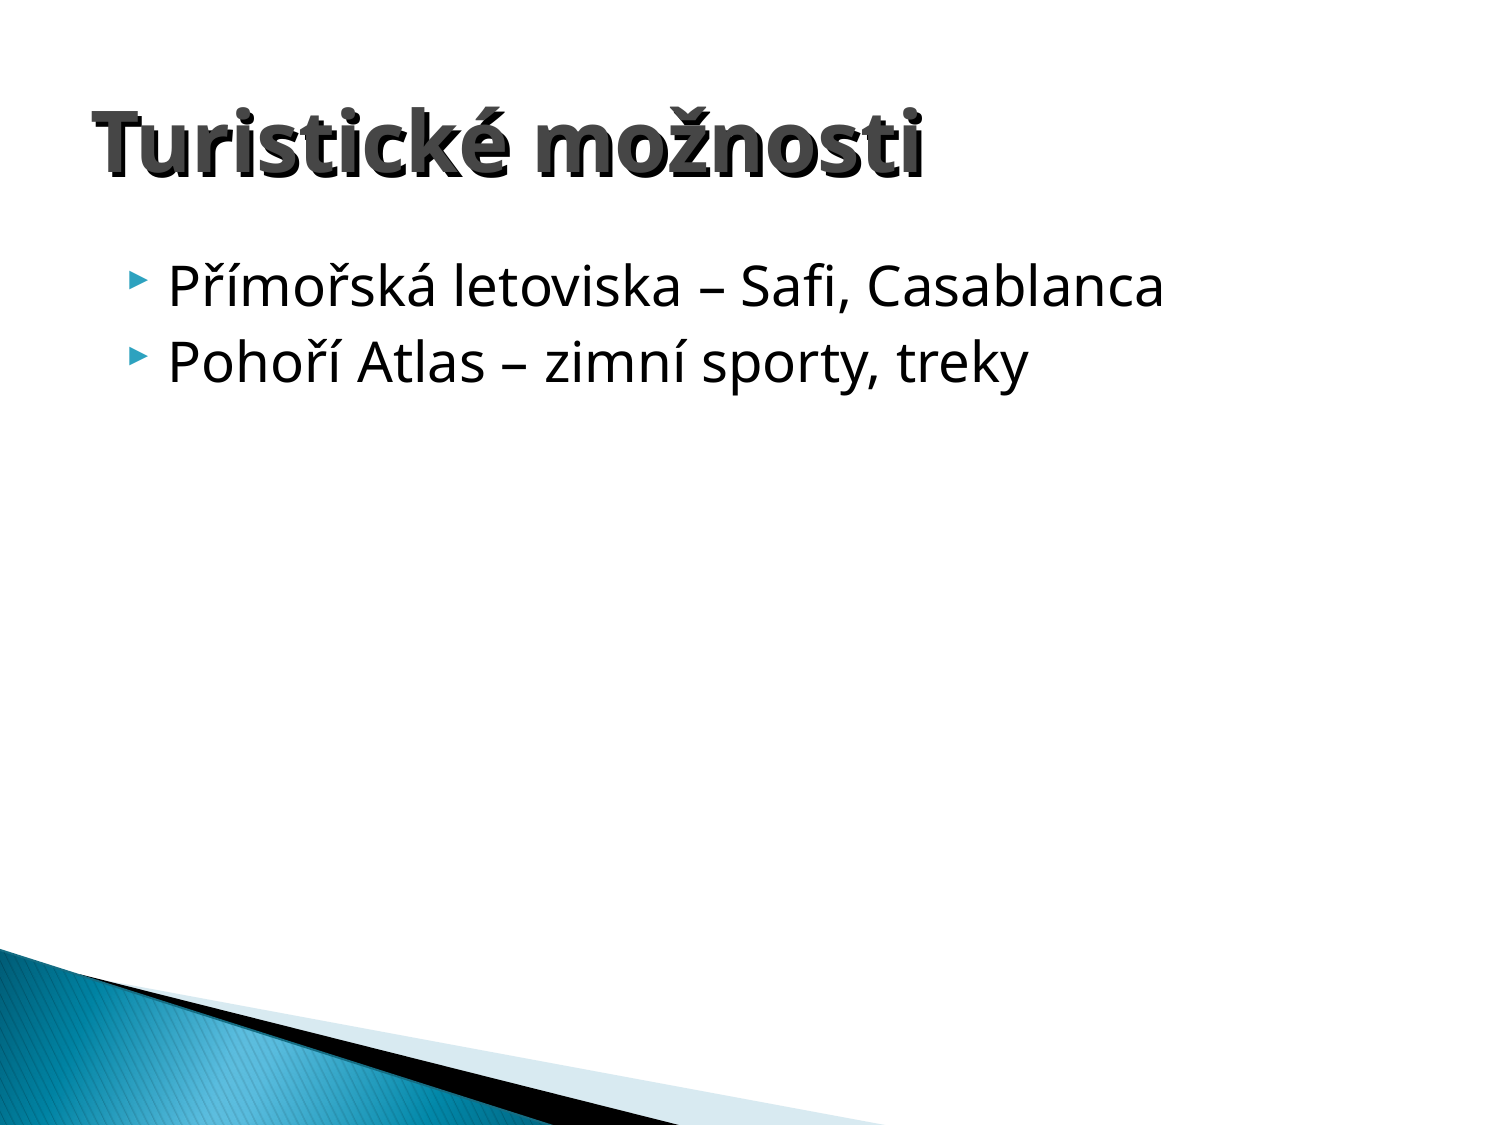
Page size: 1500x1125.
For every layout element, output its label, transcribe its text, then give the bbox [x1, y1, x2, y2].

title Turistické možnosti [75, 45, 1426, 233]
list Přímořská letoviska – Safi, Casablanca Pohoří Atlas – zimní sporty, treky [75, 243, 1426, 986]
